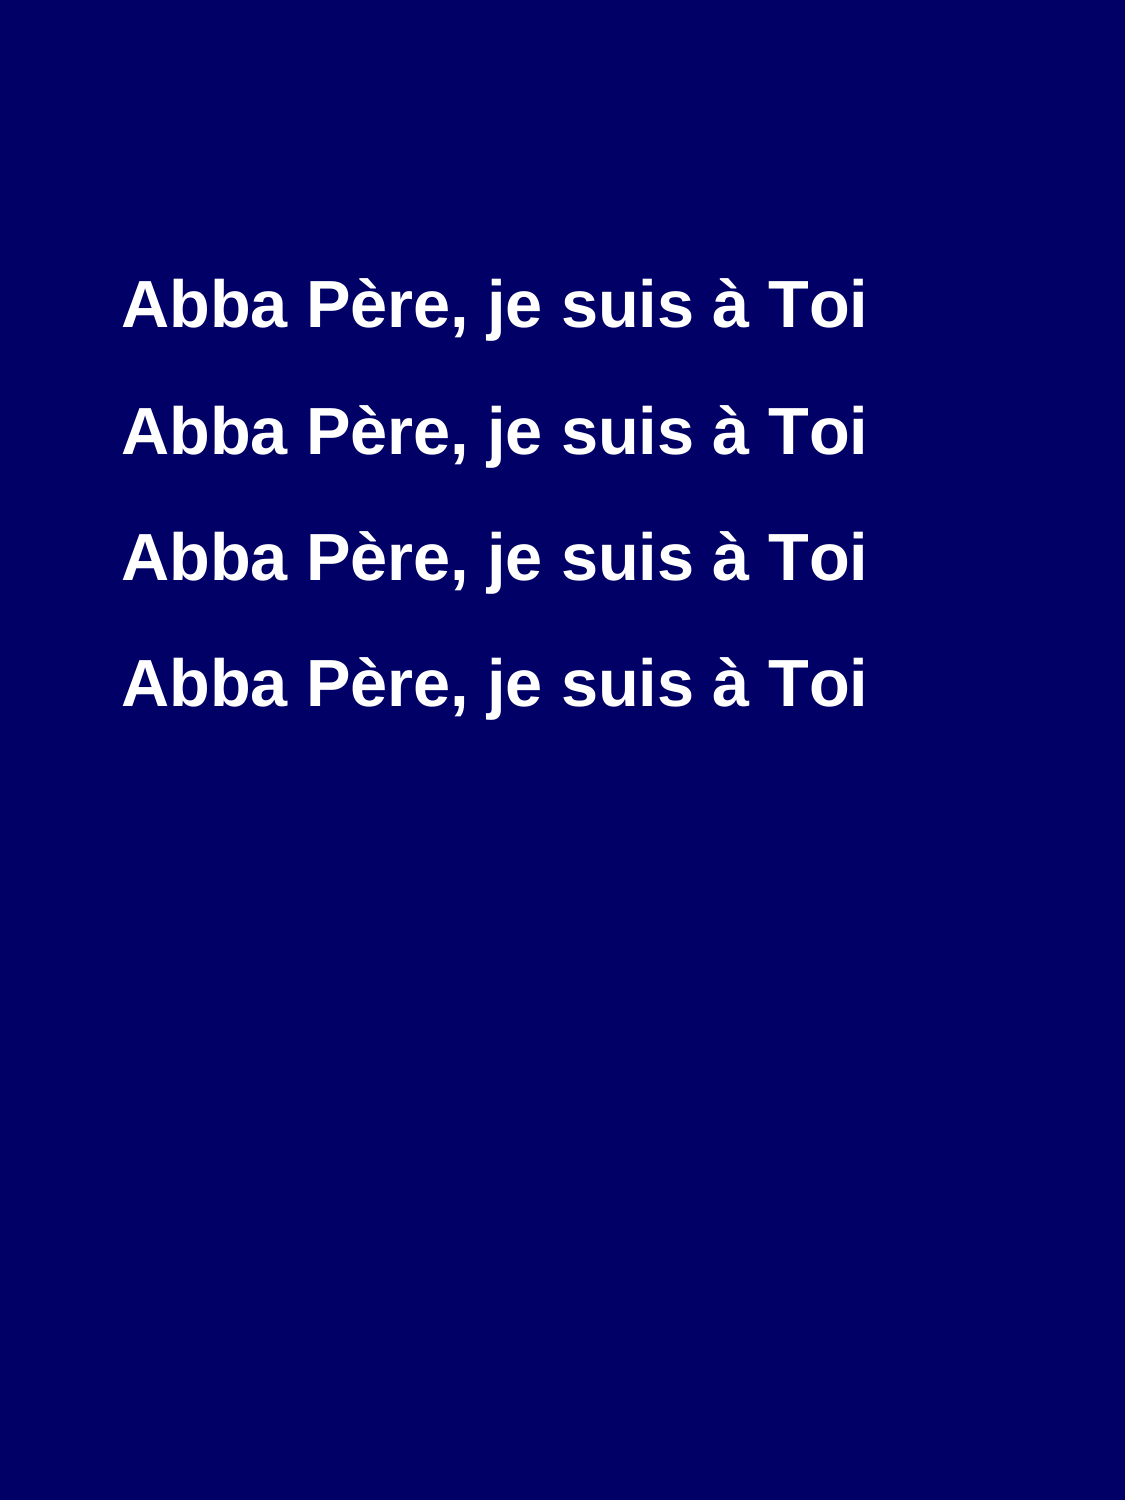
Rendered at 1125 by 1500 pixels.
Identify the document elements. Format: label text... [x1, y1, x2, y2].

text_box Abba Père, je suis à Toi Abba Père, je suis à Toi Abba Père, je suis à Toi Abba Père, je suis à Toi [106, 136, 1125, 1205]
